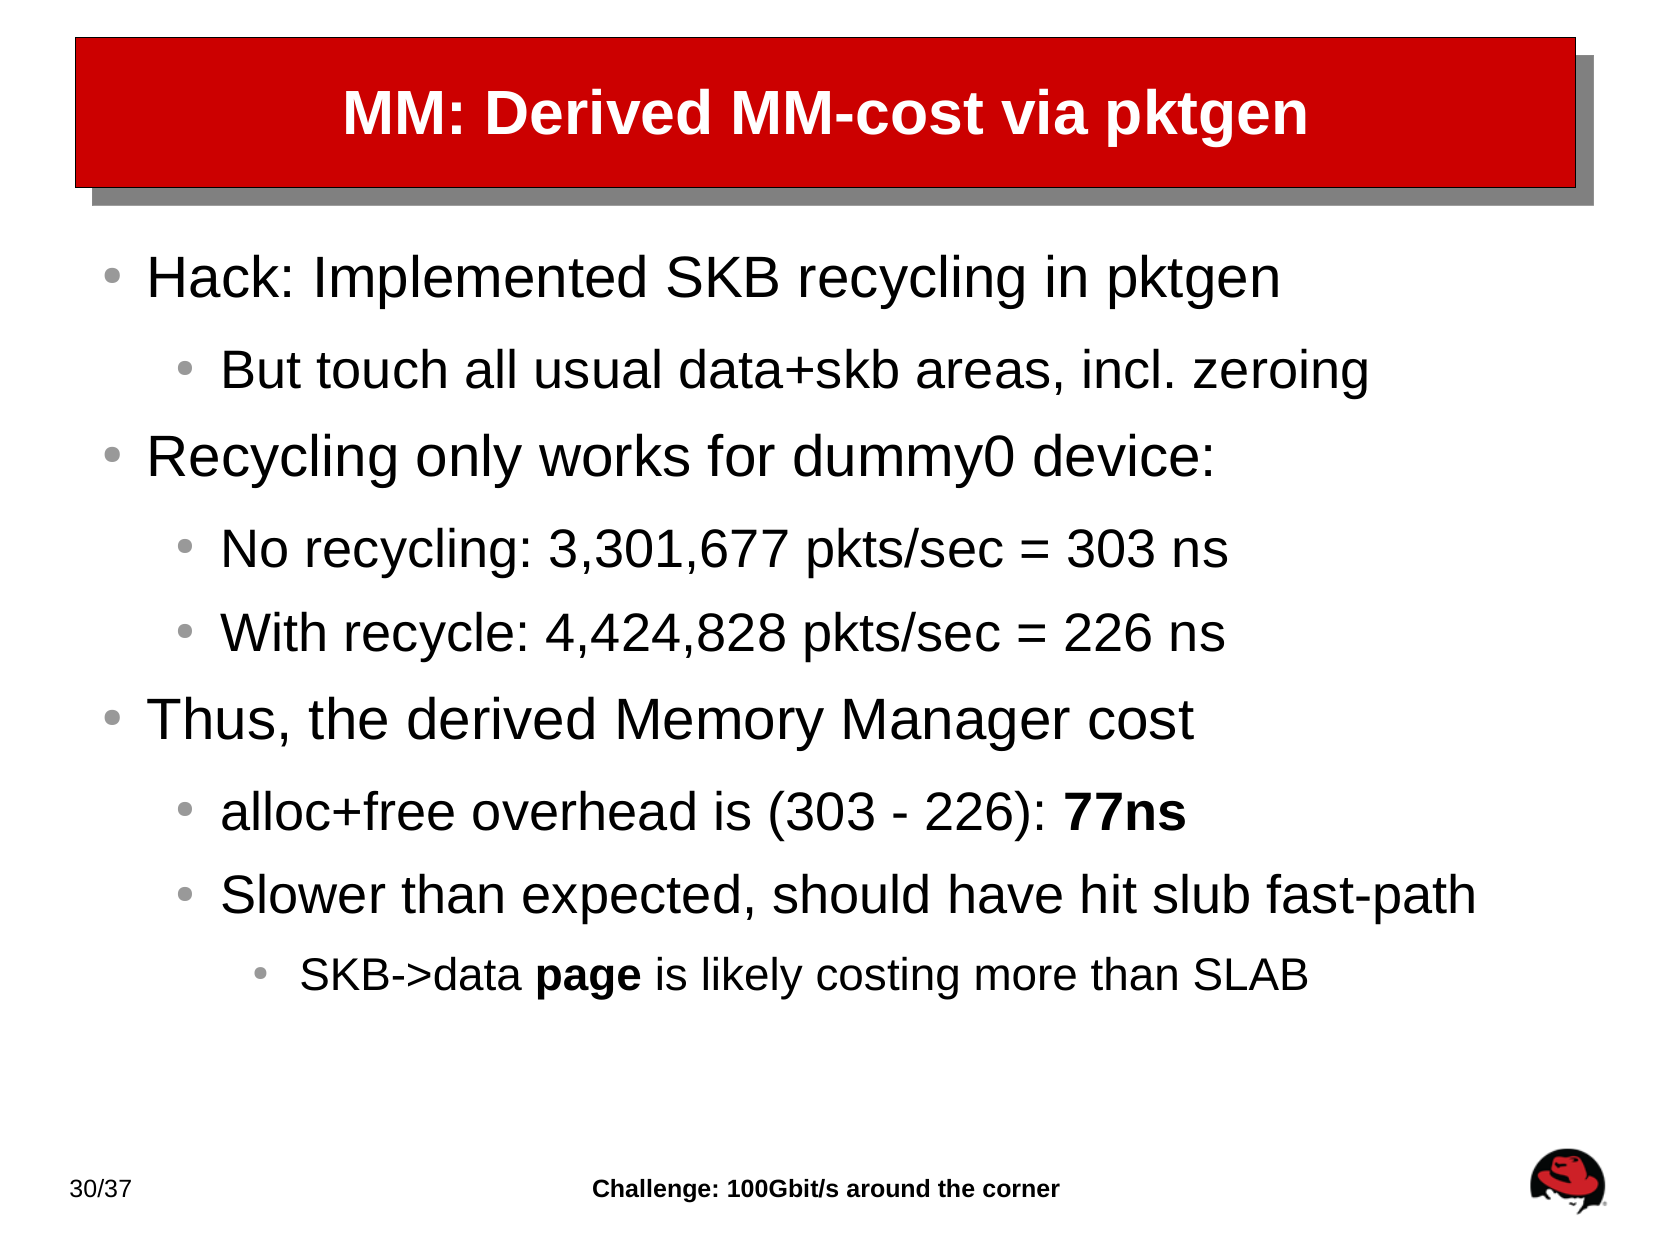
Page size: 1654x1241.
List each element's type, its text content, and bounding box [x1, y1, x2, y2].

title MM: Derived MM-cost via pktgen [82, 37, 1571, 188]
list Hack: Implemented SKB recycling in pktgen But touch all usual data+skb areas, incl. zeroing Recycling only works for dummy0 device: No recycling: 3,301,677 pkts/sec = 303 ns With recycle: 4,424,828 pkts/sec = 226 ns Thus, the derived Memory Manager cost alloc+free overhead is (303 - 226): 77ns Slower than expected, should have hit slub fast-path SKB->data page is likely costing more than SLAB [86, 244, 1576, 1039]
picture [1529, 1146, 1613, 1224]
